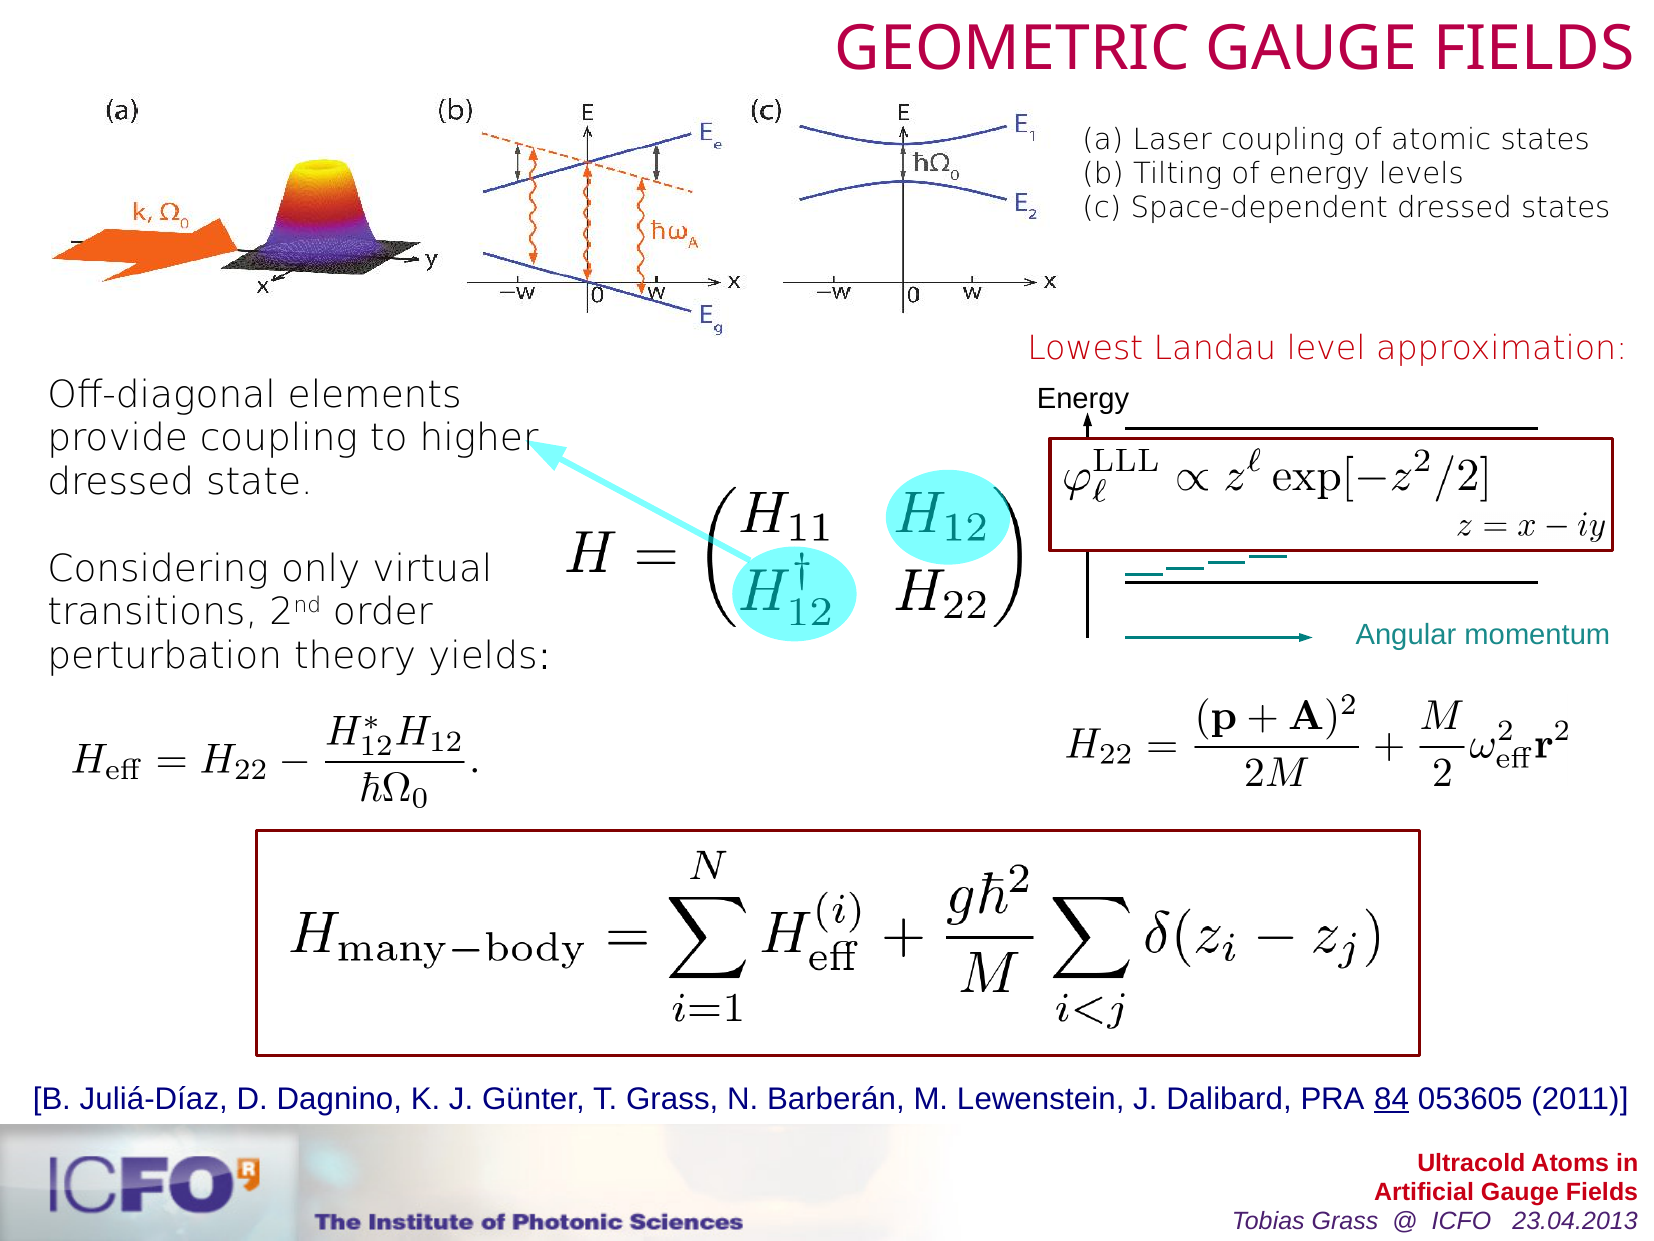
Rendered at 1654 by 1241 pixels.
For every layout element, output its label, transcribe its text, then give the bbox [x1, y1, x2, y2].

picture [51, 85, 1081, 338]
picture [72, 716, 477, 808]
text_box Angular momentum [1339, 609, 1651, 660]
text_box GEOMETRIC GAUGE FIELDS [0, 0, 1651, 99]
picture [290, 850, 1379, 1029]
picture [1066, 694, 1568, 786]
text_box [1050, 438, 1613, 551]
picture [1064, 448, 1487, 502]
text_box (a) Laser coupling of atomic states (b) Tilting of energy levels (c) Space-dependent dressed states [1081, 114, 1654, 264]
picture [620, 486, 1022, 627]
text_box Ultracold Atoms in Artificial Gauge Fields Tobias Grass @ ICFO 23.04.2013 [712, 1138, 1654, 1241]
text_box [B. Juliá-Díaz, D. Dagnino, K. J. Günter, T. Grass, N. Barberán, M. Lewenstein, J. Dalibard, PRA 84 053605 (2011)] [17, 1073, 1645, 1124]
text_box [885, 469, 1011, 565]
text_box Off-diagonal elements provide coupling to higher dressed state. Considering only virtual transitions, 2nd order perturbation theory yields: [32, 364, 597, 686]
text_box Energy [1020, 420, 1246, 424]
picture [0, 1124, 976, 1241]
picture [1457, 512, 1605, 542]
text_box Lowest Landau level approximation: [1012, 321, 1651, 420]
text_box [732, 546, 857, 642]
picture [597, 486, 748, 627]
